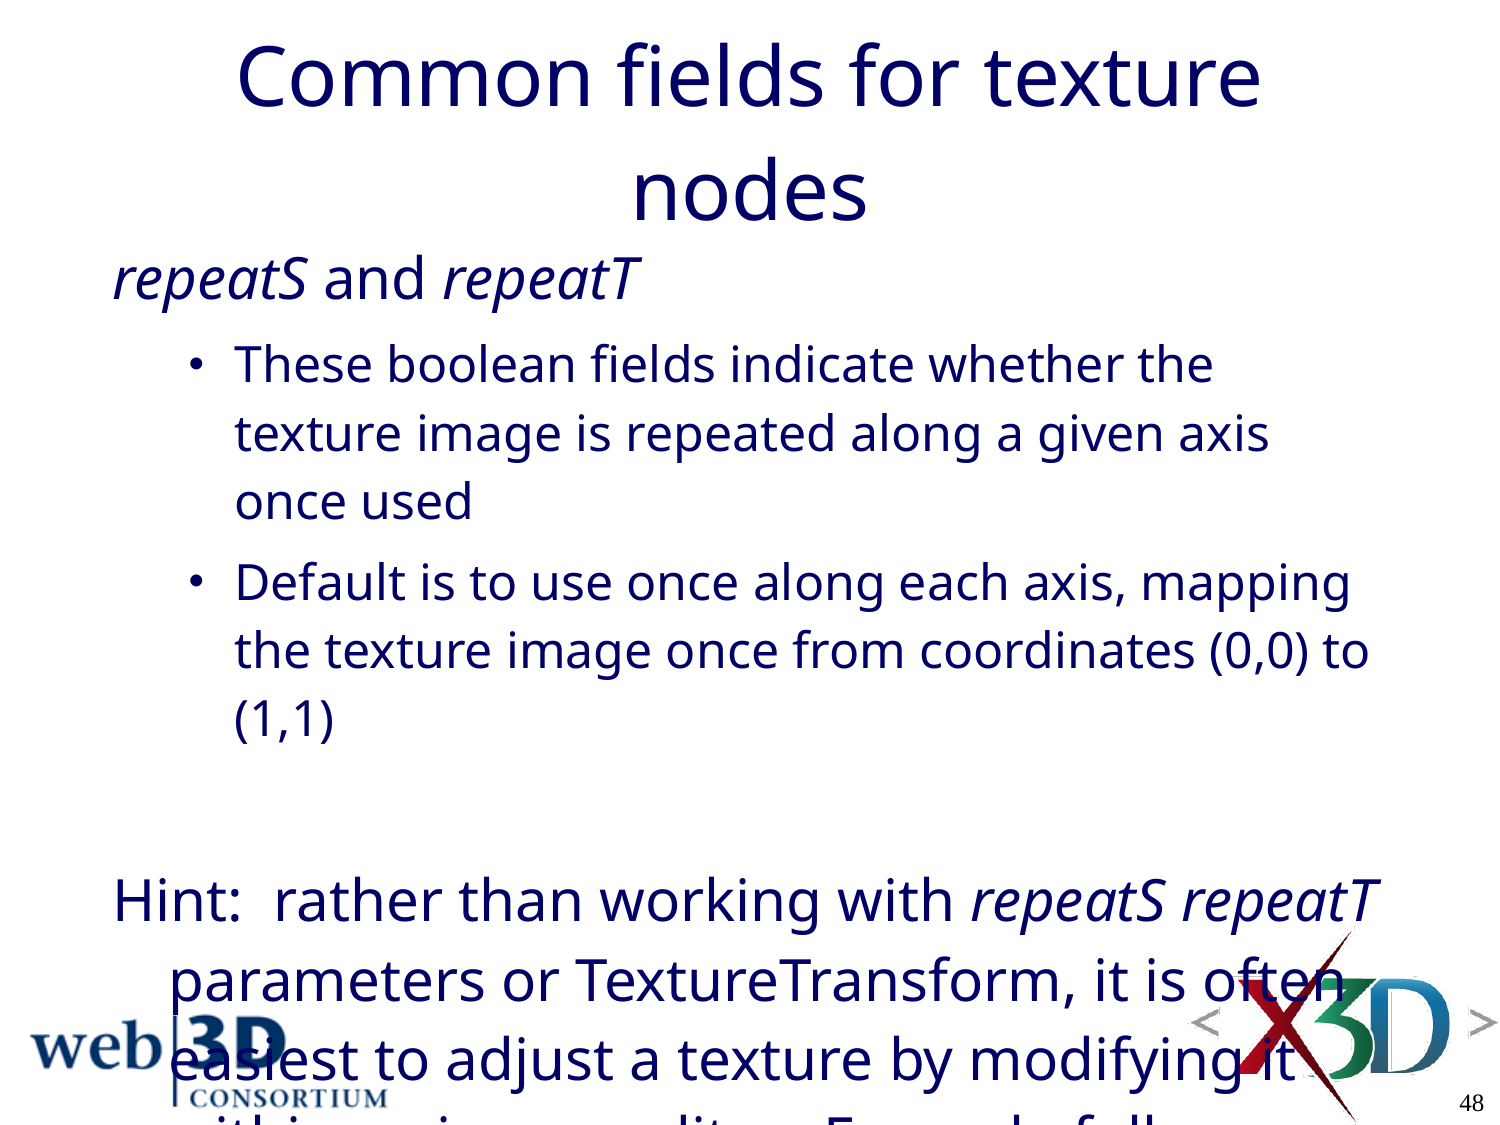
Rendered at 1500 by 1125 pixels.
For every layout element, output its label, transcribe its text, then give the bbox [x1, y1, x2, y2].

picture [12, 998, 413, 1118]
picture [404, 1052, 413, 1076]
picture [1187, 926, 1500, 1125]
title Common fields for texture nodes [112, 44, 1388, 218]
list repeatS and repeatT These boolean fields indicate whether the texture image is repeated along a given axis once used Default is to use once along each axis, mapping the texture image once from coordinates (0,0) to (1,1) Hint: rather than working with repeatS repeatT parameters or TextureTransform, it is often easiest to adjust a texture by modifying it within an image editor. Example follows. [112, 237, 1388, 986]
picture [1211, 986, 1229, 997]
